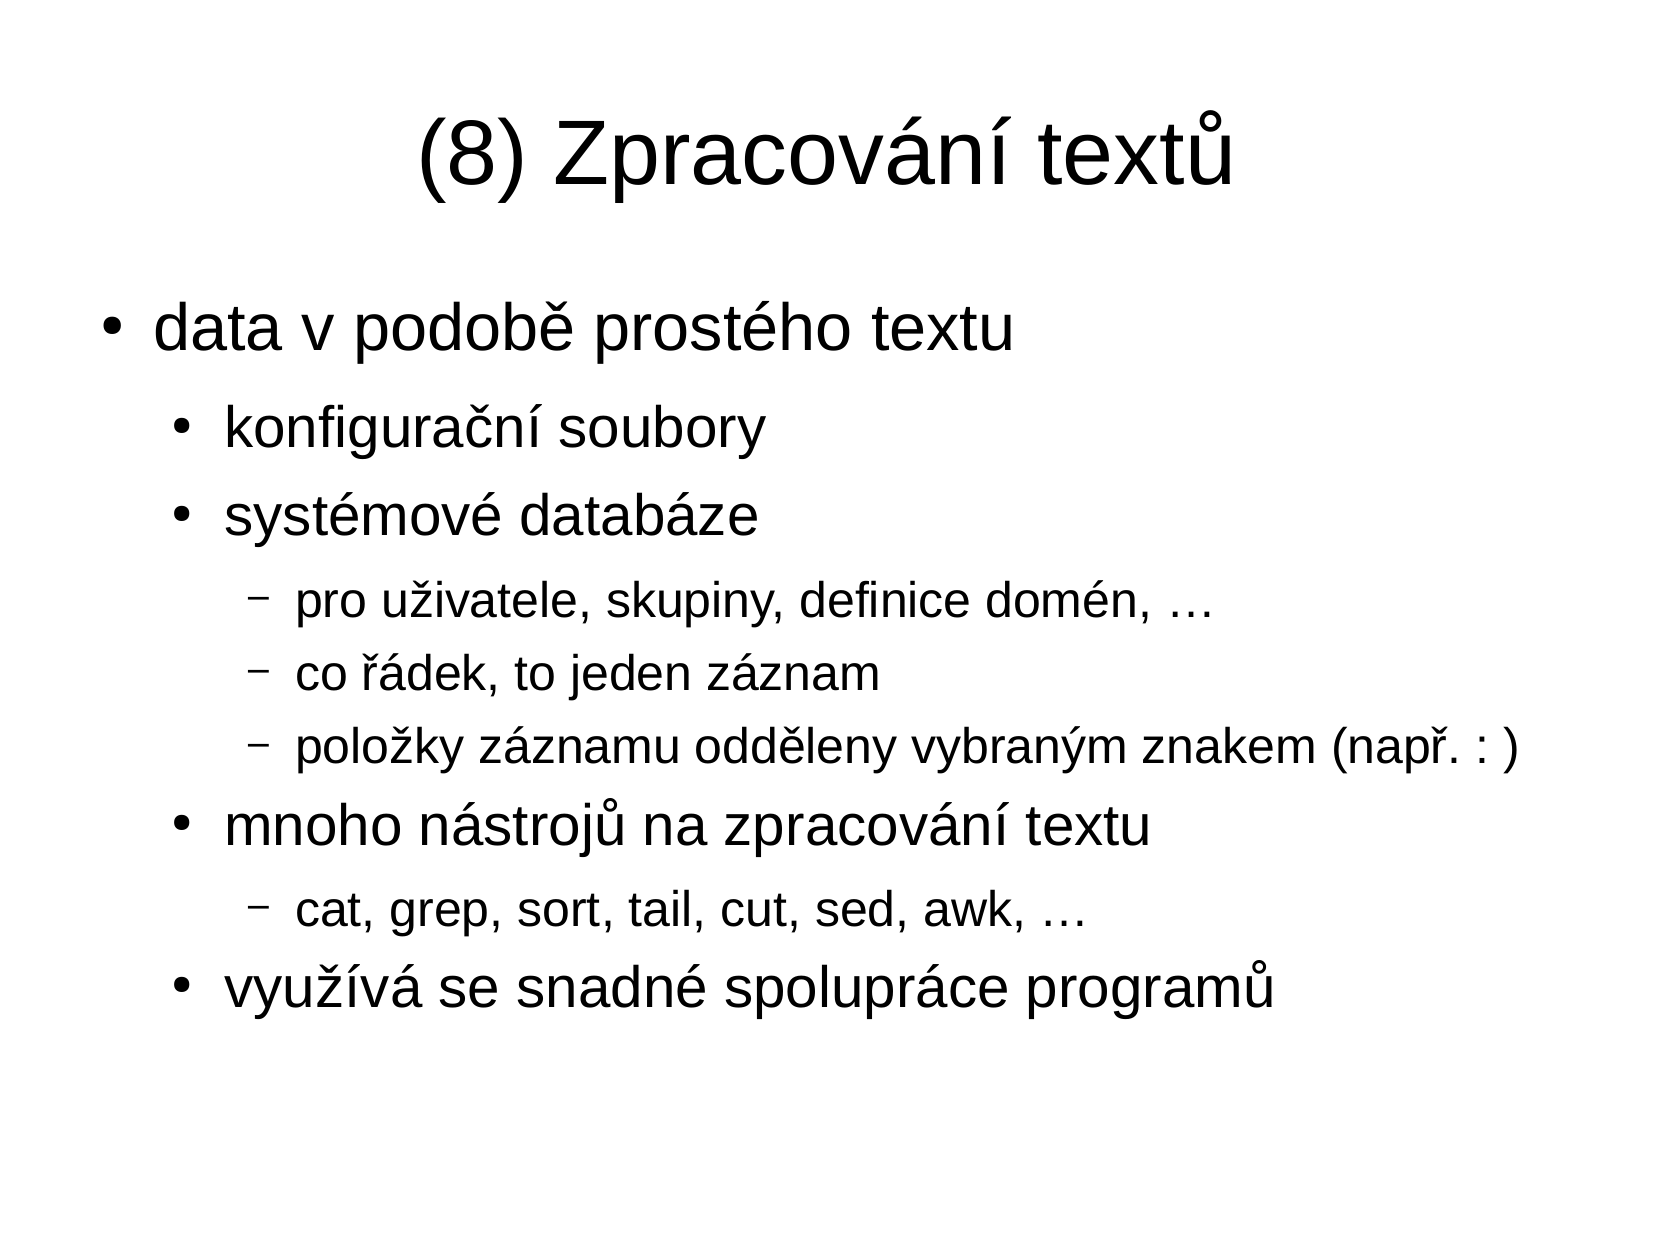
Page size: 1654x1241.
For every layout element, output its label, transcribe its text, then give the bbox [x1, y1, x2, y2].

title (8) Zpracování textů [82, 56, 1571, 250]
list data v podobě prostého textu konfigurační soubory systémové databáze pro uživatele, skupiny, definice domén, … co řádek, to jeden záznam položky záznamu odděleny vybraným znakem (např. : ) mnoho nástrojů na zpracování textu cat, grep, sort, tail, cut, sed, awk, … využívá se snadné spolupráce programů [82, 290, 1571, 1094]
